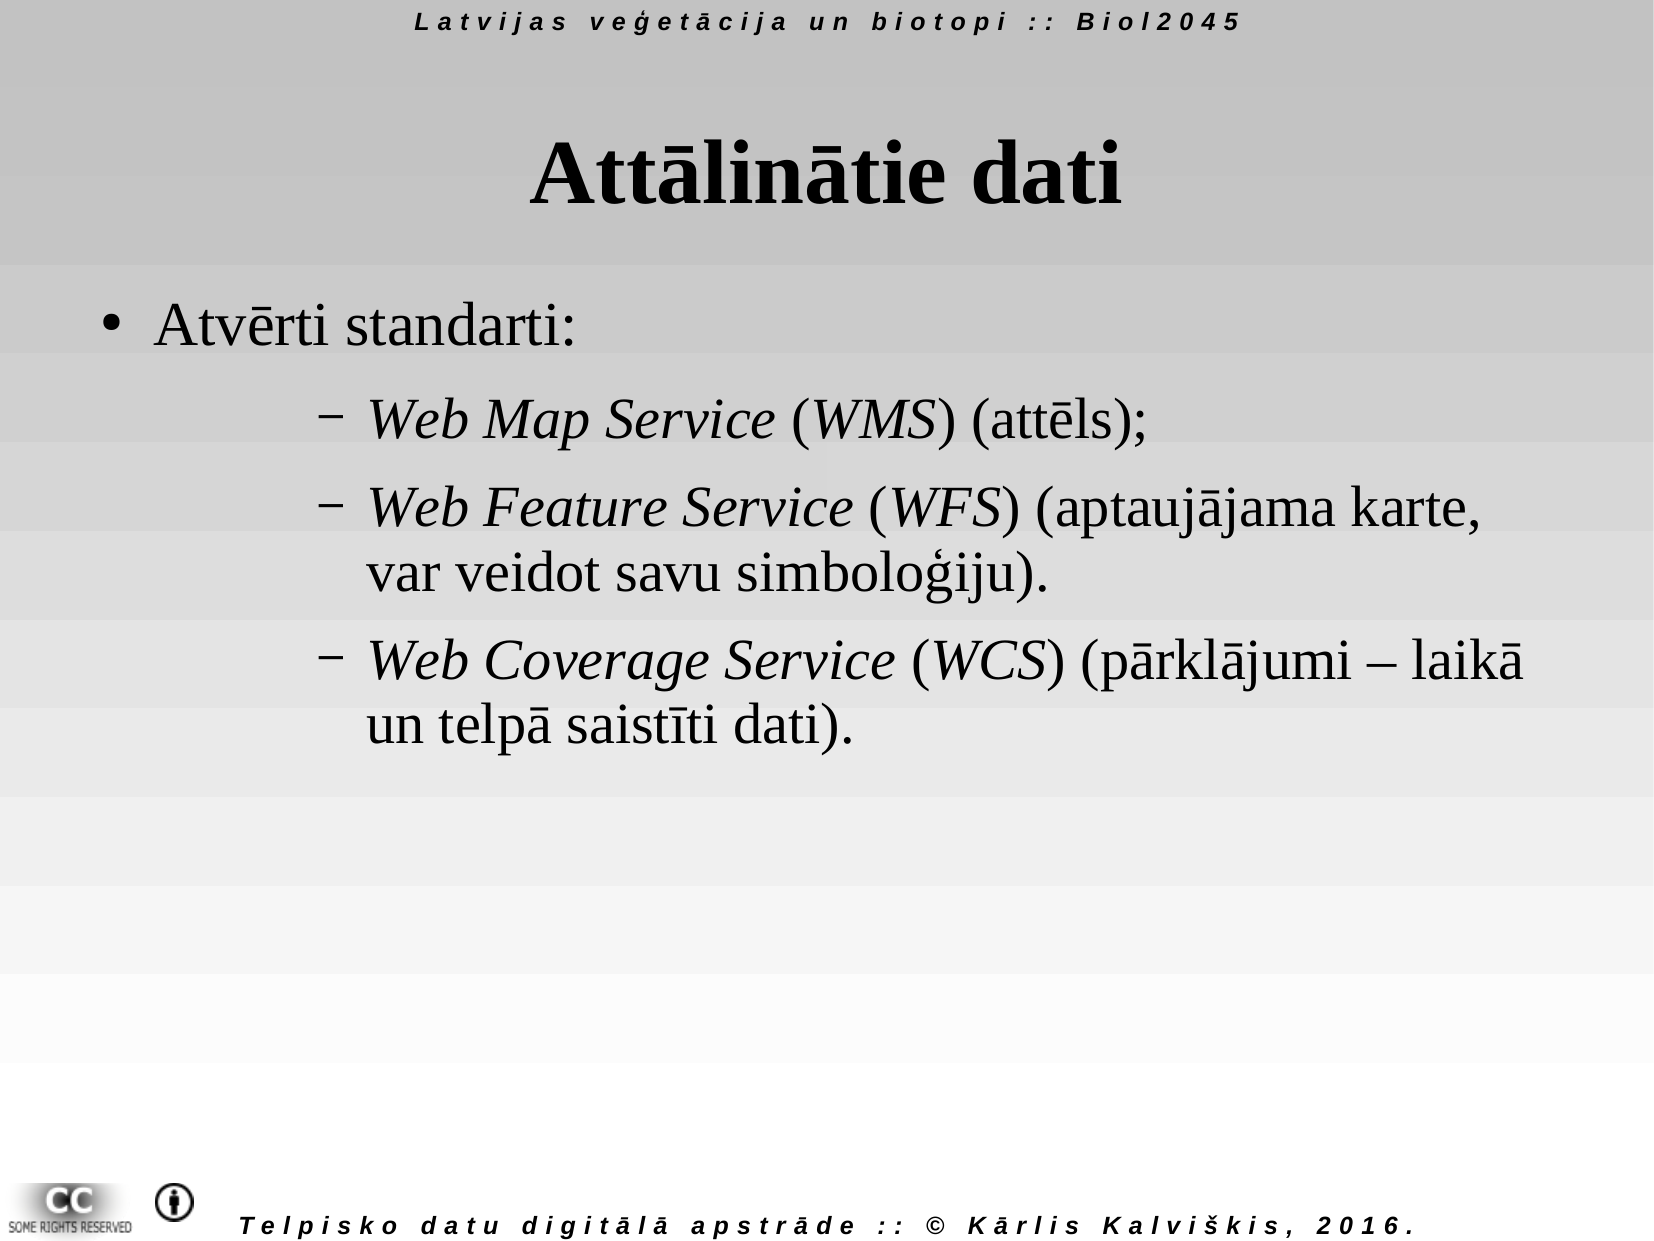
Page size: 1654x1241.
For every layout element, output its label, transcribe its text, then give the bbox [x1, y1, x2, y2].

picture [0, 0, 1654, 1241]
title Attālinātie dati [29, 49, 1625, 296]
list Atvērti standarti: Web Map Service (WMS) (attēls); Web Feature Service (WFS) (aptaujājama karte, var veidot savu simboloģiju). Web Coverage Service (WCS) (pārklājumi – laikā un telpā saistīti dati). [82, 289, 1571, 1098]
